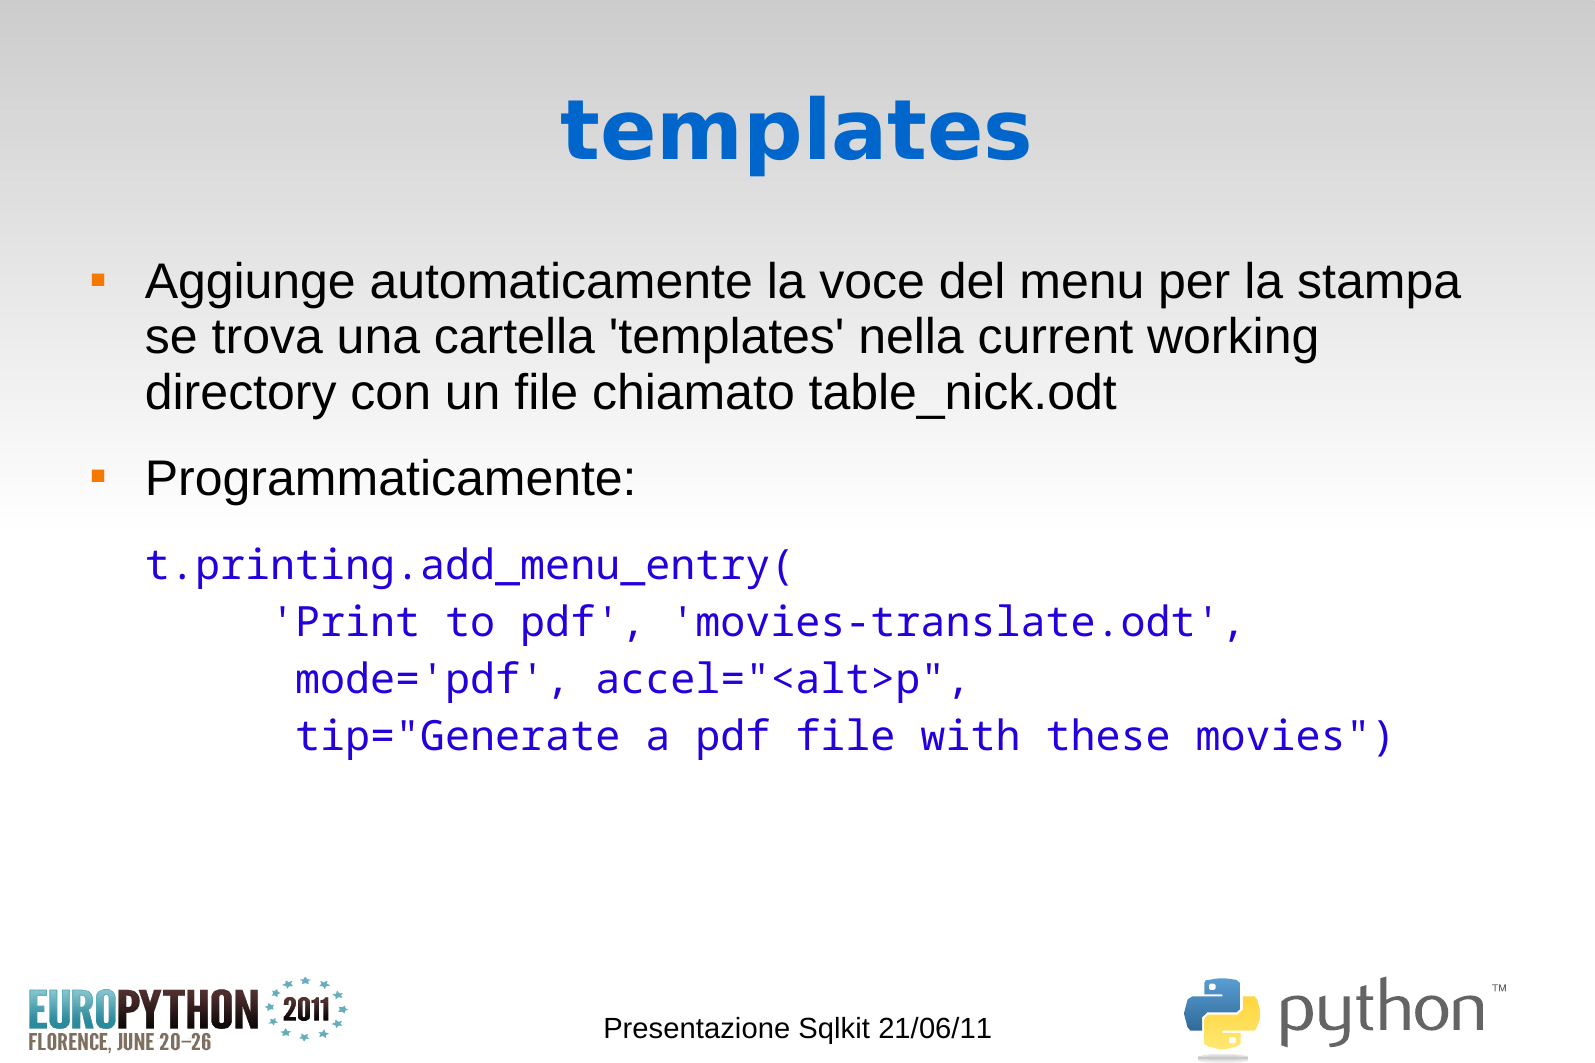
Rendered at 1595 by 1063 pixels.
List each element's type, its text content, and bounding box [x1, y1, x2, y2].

list Aggiunge automaticamente la voce del menu per la stampa se trova una cartella 'templates' nella current working directory con un file chiamato table_nick.odt Programmaticamente: t.printing.add_menu_entry( 'Print to pdf', 'movies-translate.odt', mode='pdf', accel="<alt>p", tip="Generate a pdf file with these movies") [74, 253, 1510, 940]
picture [29, 974, 355, 1058]
title templates [79, 49, 1515, 213]
